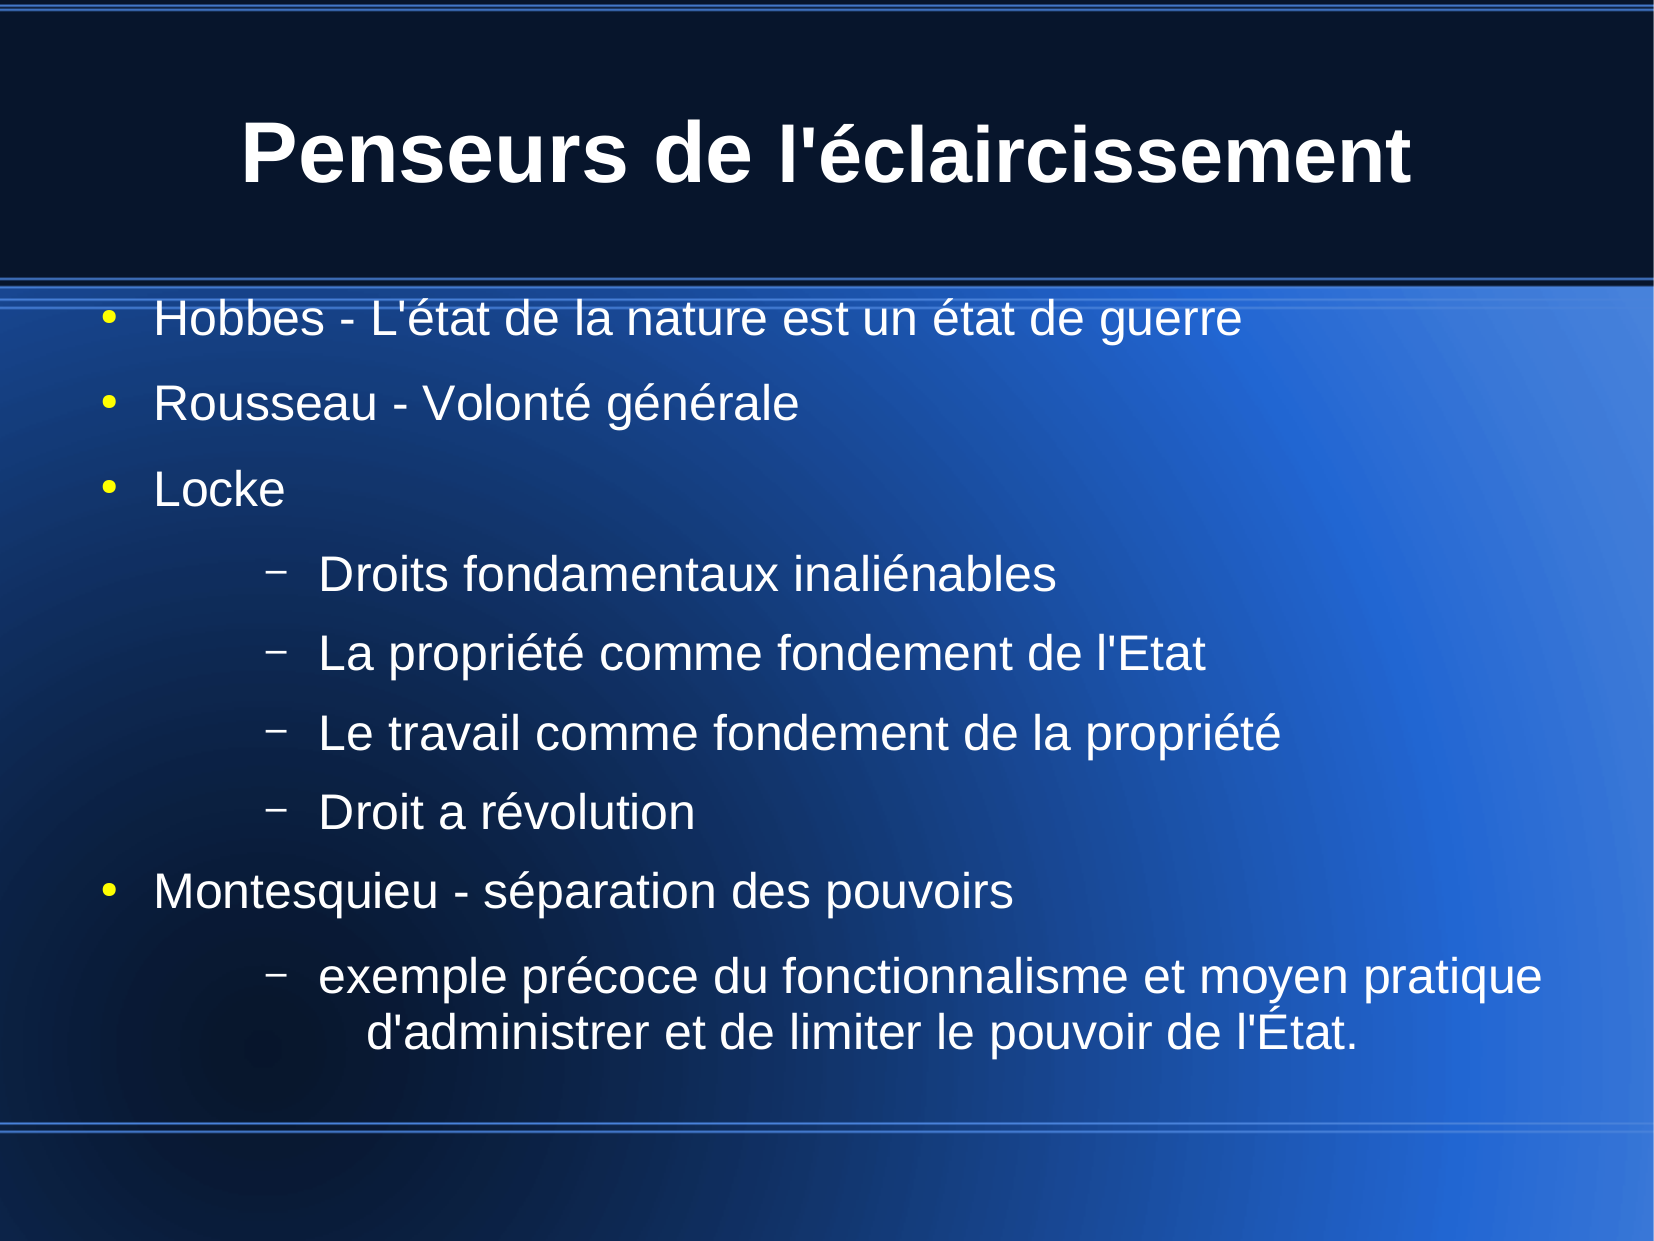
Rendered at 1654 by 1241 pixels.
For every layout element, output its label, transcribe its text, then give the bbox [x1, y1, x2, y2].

list Hobbes - L'état de la nature est un état de guerre Rousseau - Volonté générale Locke Droits fondamentaux inaliénables La propriété comme fondement de l'Etat Le travail comme fondement de la propriété Droit a révolution Montesquieu - séparation des pouvoirs exemple précoce du fonctionnalisme et moyen pratique d'administrer et de limiter le pouvoir de l'État. [82, 290, 1571, 1241]
title Penseurs de l'éclaircissement [82, 49, 1571, 257]
picture [0, 0, 1654, 1241]
